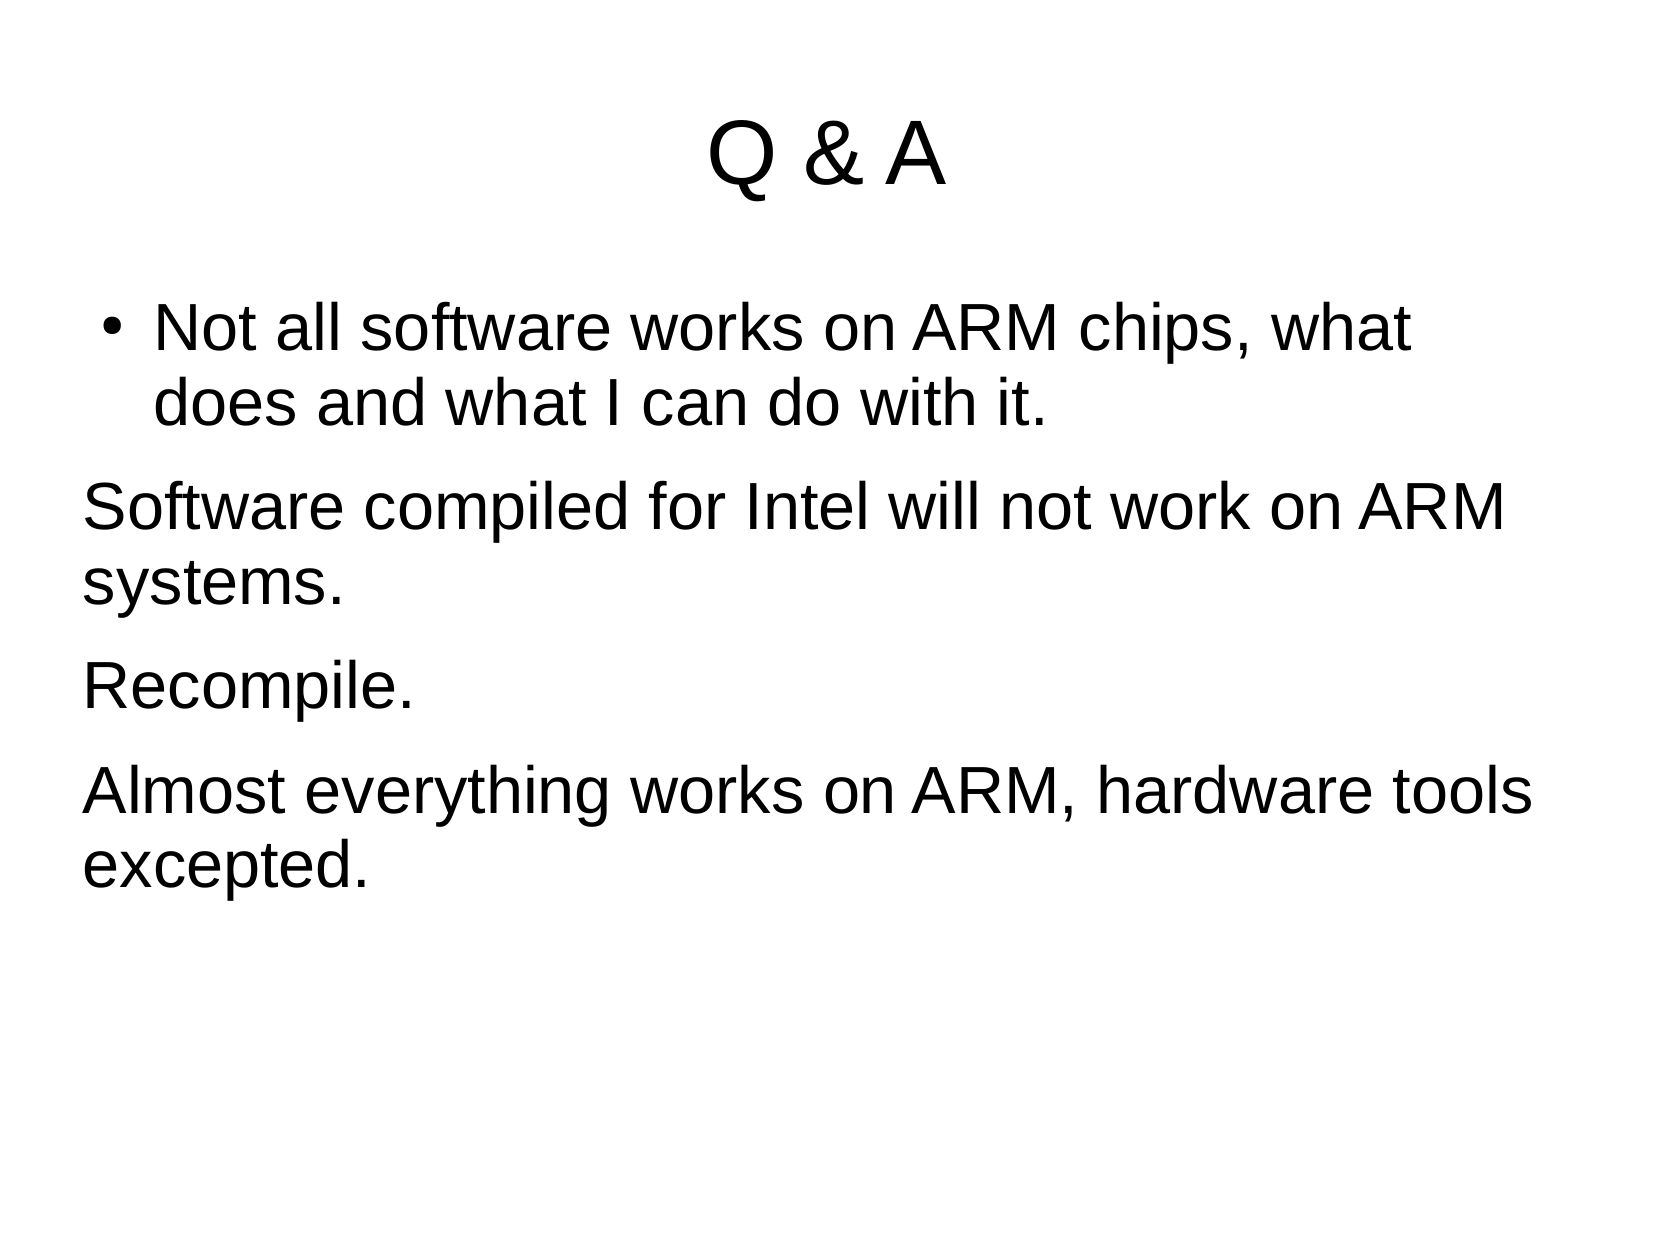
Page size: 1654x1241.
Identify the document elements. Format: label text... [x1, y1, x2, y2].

title Q & A [82, 49, 1571, 257]
list Not all software works on ARM chips, what does and what I can do with it. Software compiled for Intel will not work on ARM systems. Recompile. Almost everything works on ARM, hardware tools excepted. [82, 290, 1538, 1010]
